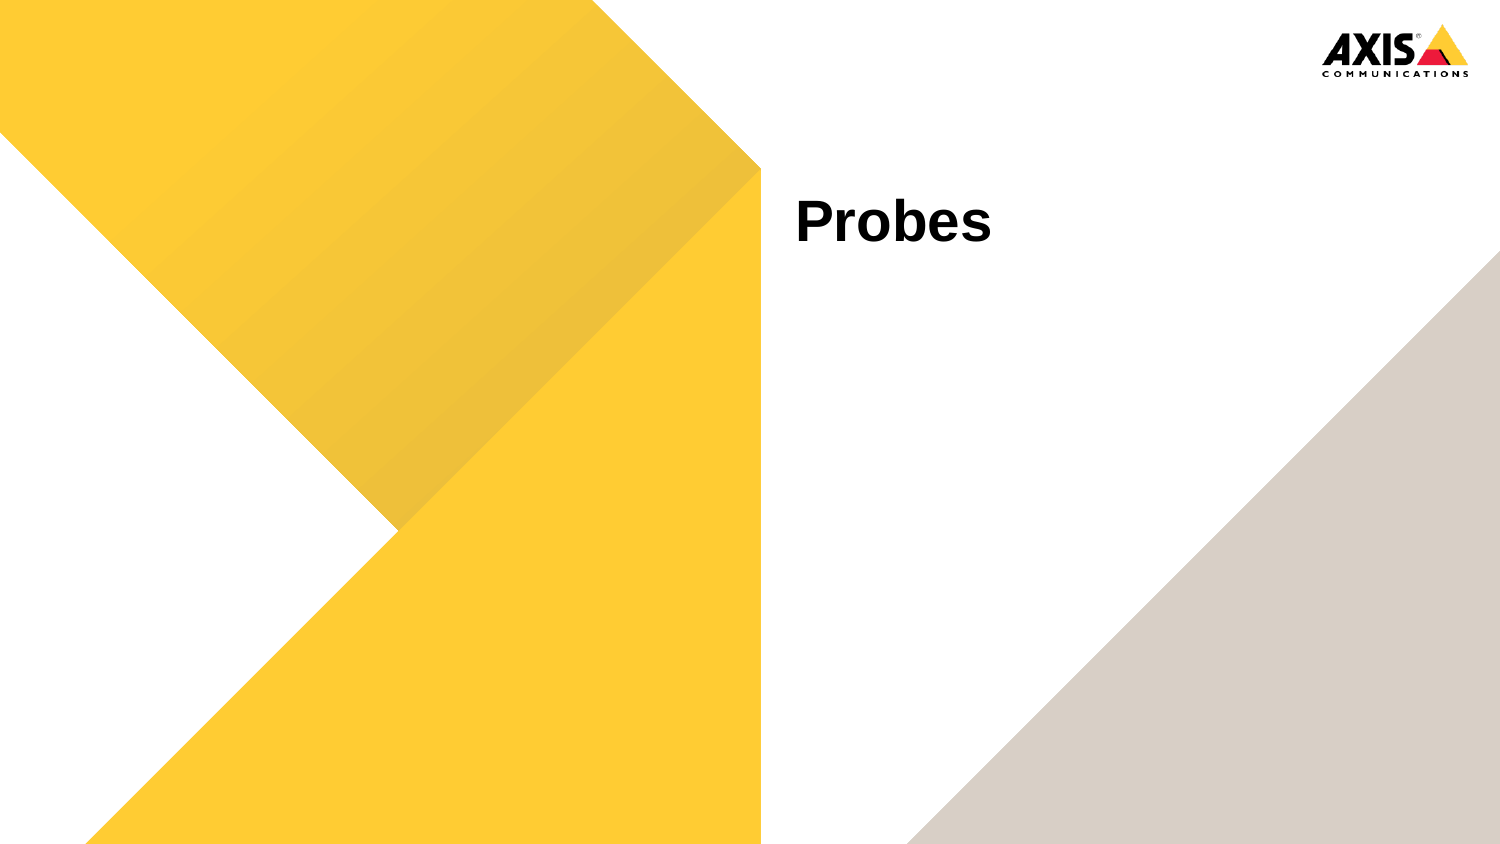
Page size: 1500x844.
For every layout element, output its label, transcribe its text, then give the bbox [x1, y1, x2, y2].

picture [1322, 24, 1468, 77]
subtitle Probes [780, 175, 1263, 504]
